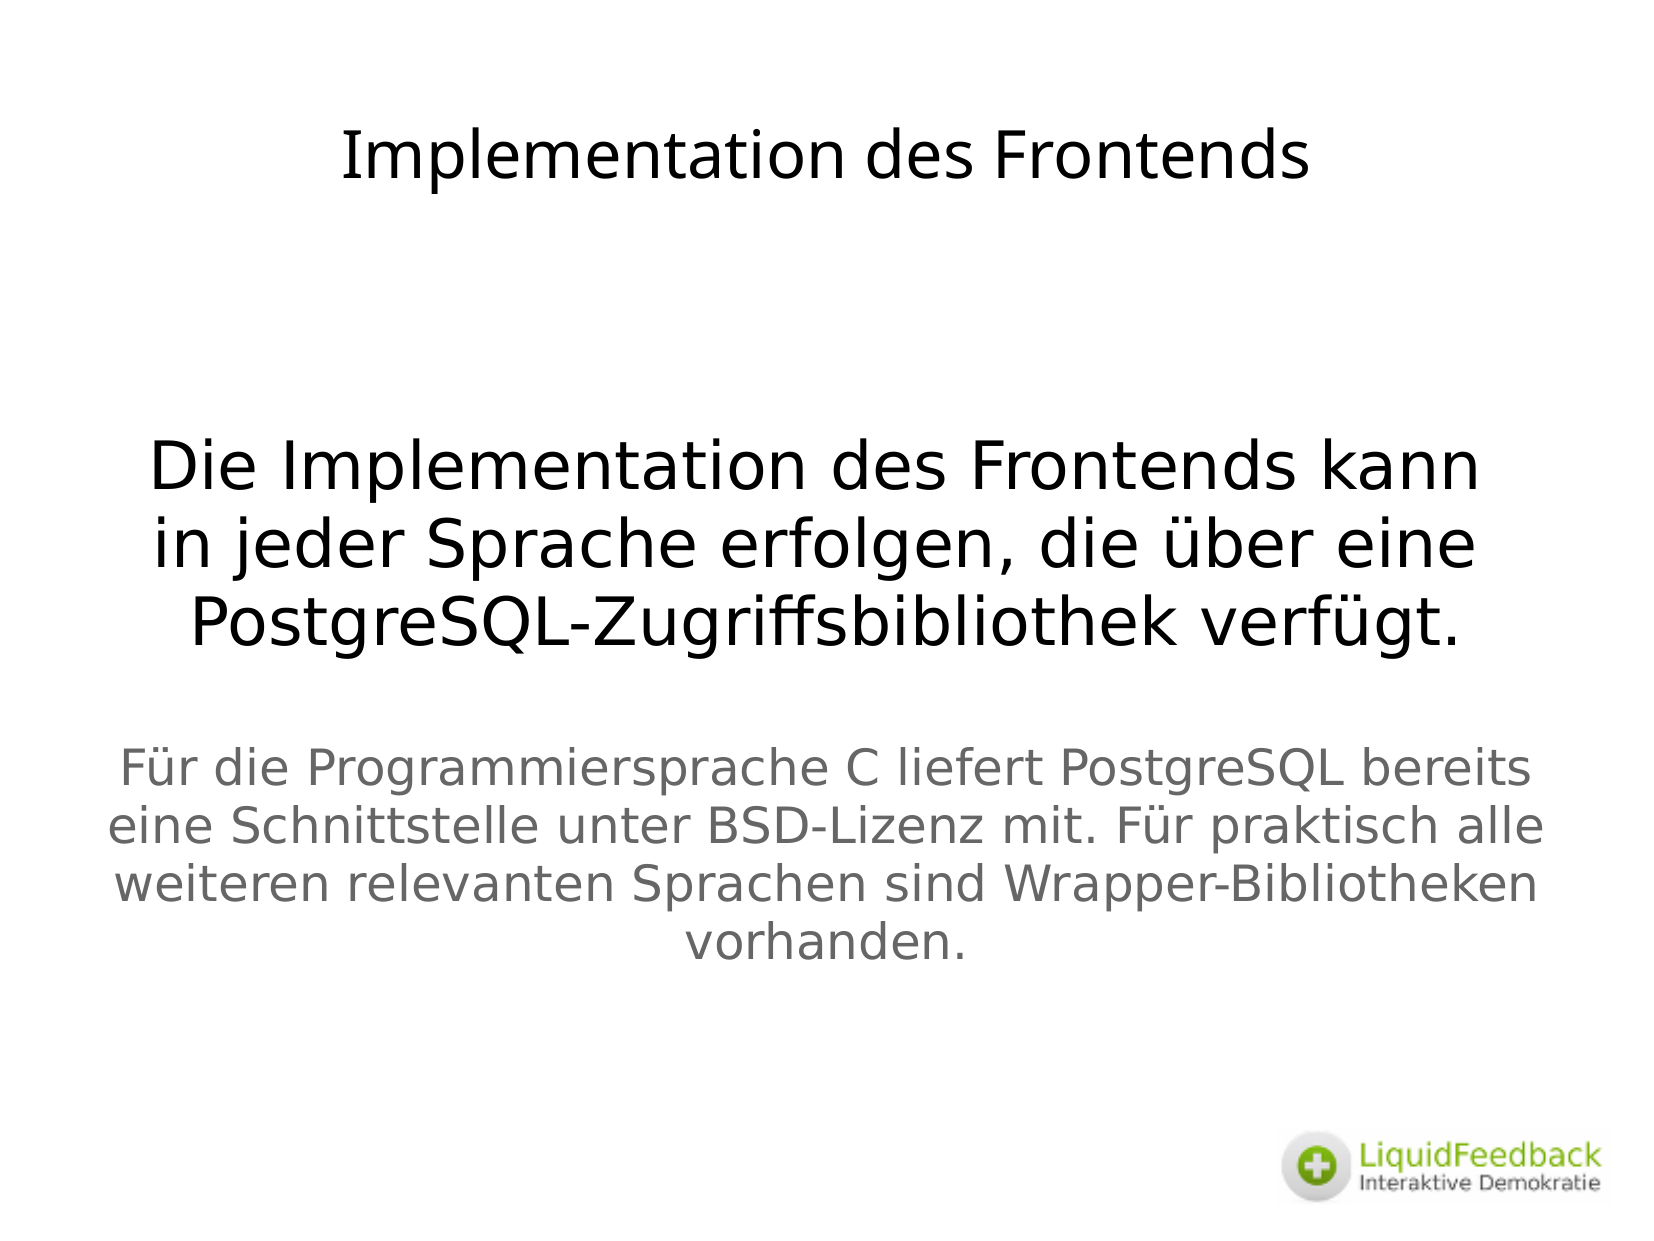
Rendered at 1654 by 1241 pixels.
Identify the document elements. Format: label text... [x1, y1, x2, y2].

title Implementation des Frontends [82, 49, 1571, 257]
subtitle Die Implementation des Frontends kann in jeder Sprache erfolgen, die über eine PostgreSQL-Zugriffsbibliothek verfügt. Für die Programmiersprache C liefert PostgreSQL bereits eine Schnittstelle unter BSD-Lizenz mit. Für praktisch alle weiteren relevanten Sprachen sind Wrapper-Bibliotheken vorhanden. [82, 290, 1571, 1109]
picture [1276, 1127, 1613, 1205]
